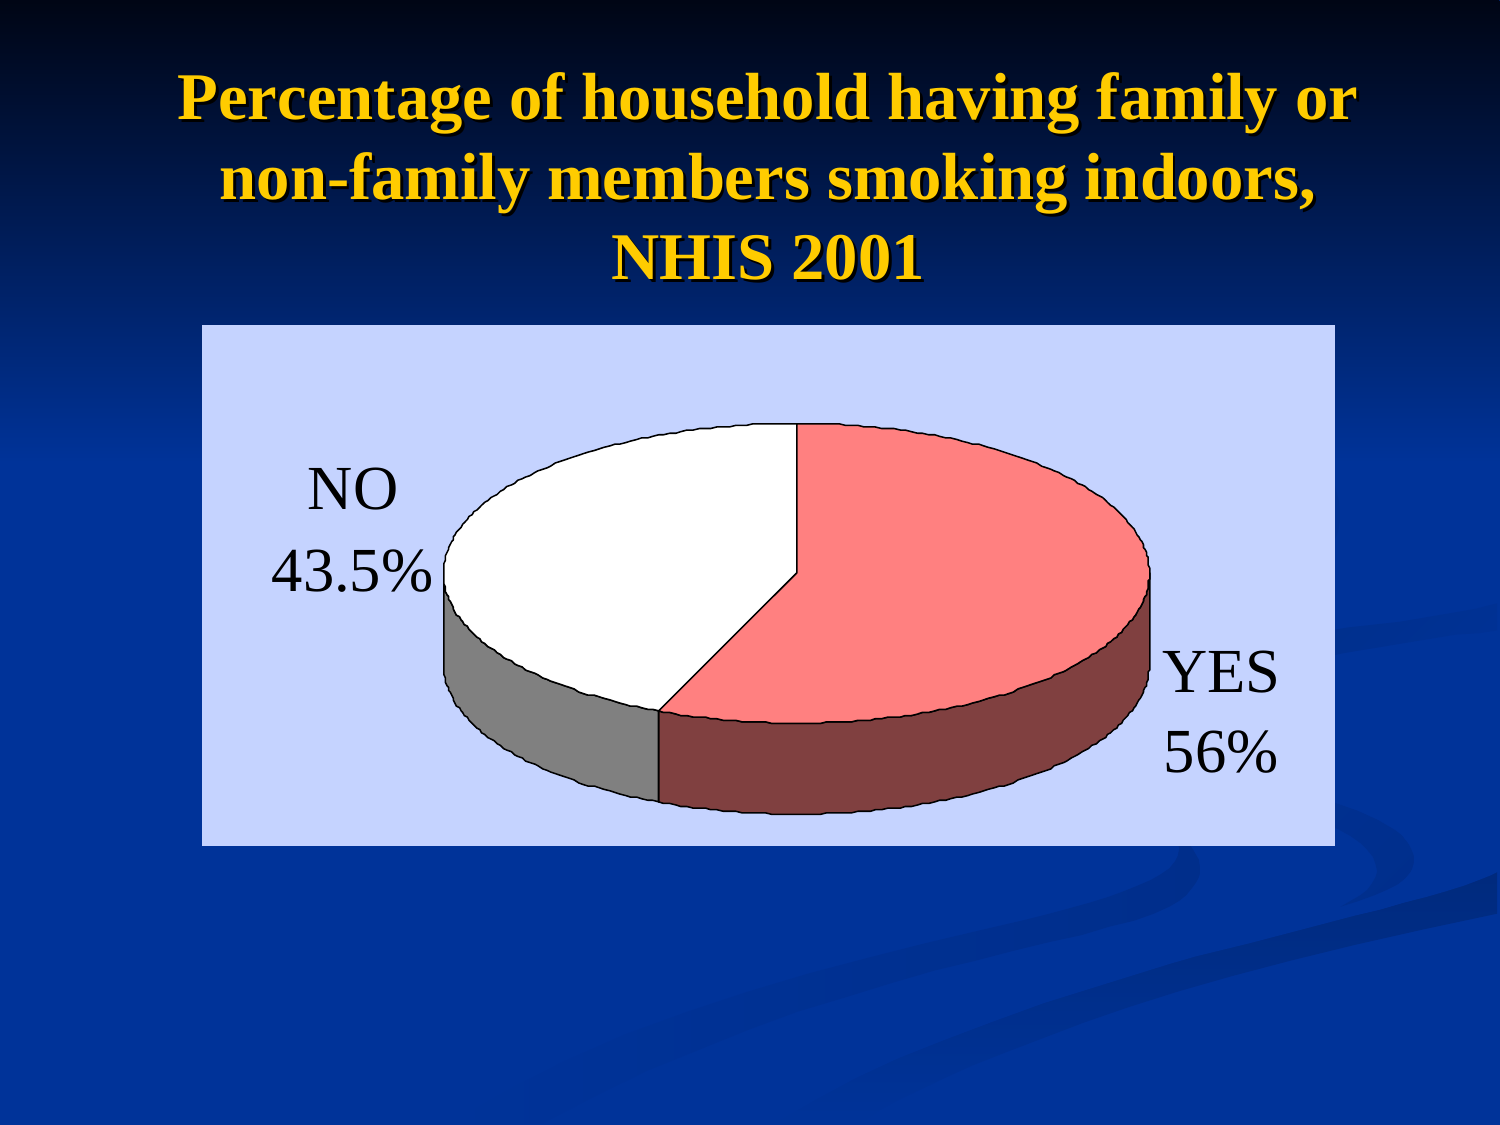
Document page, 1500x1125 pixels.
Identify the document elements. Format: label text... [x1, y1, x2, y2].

title Percentage of household having family or non-family members smoking indoors, NHIS 2001 [137, 45, 1400, 263]
chart [202, 324, 1335, 846]
